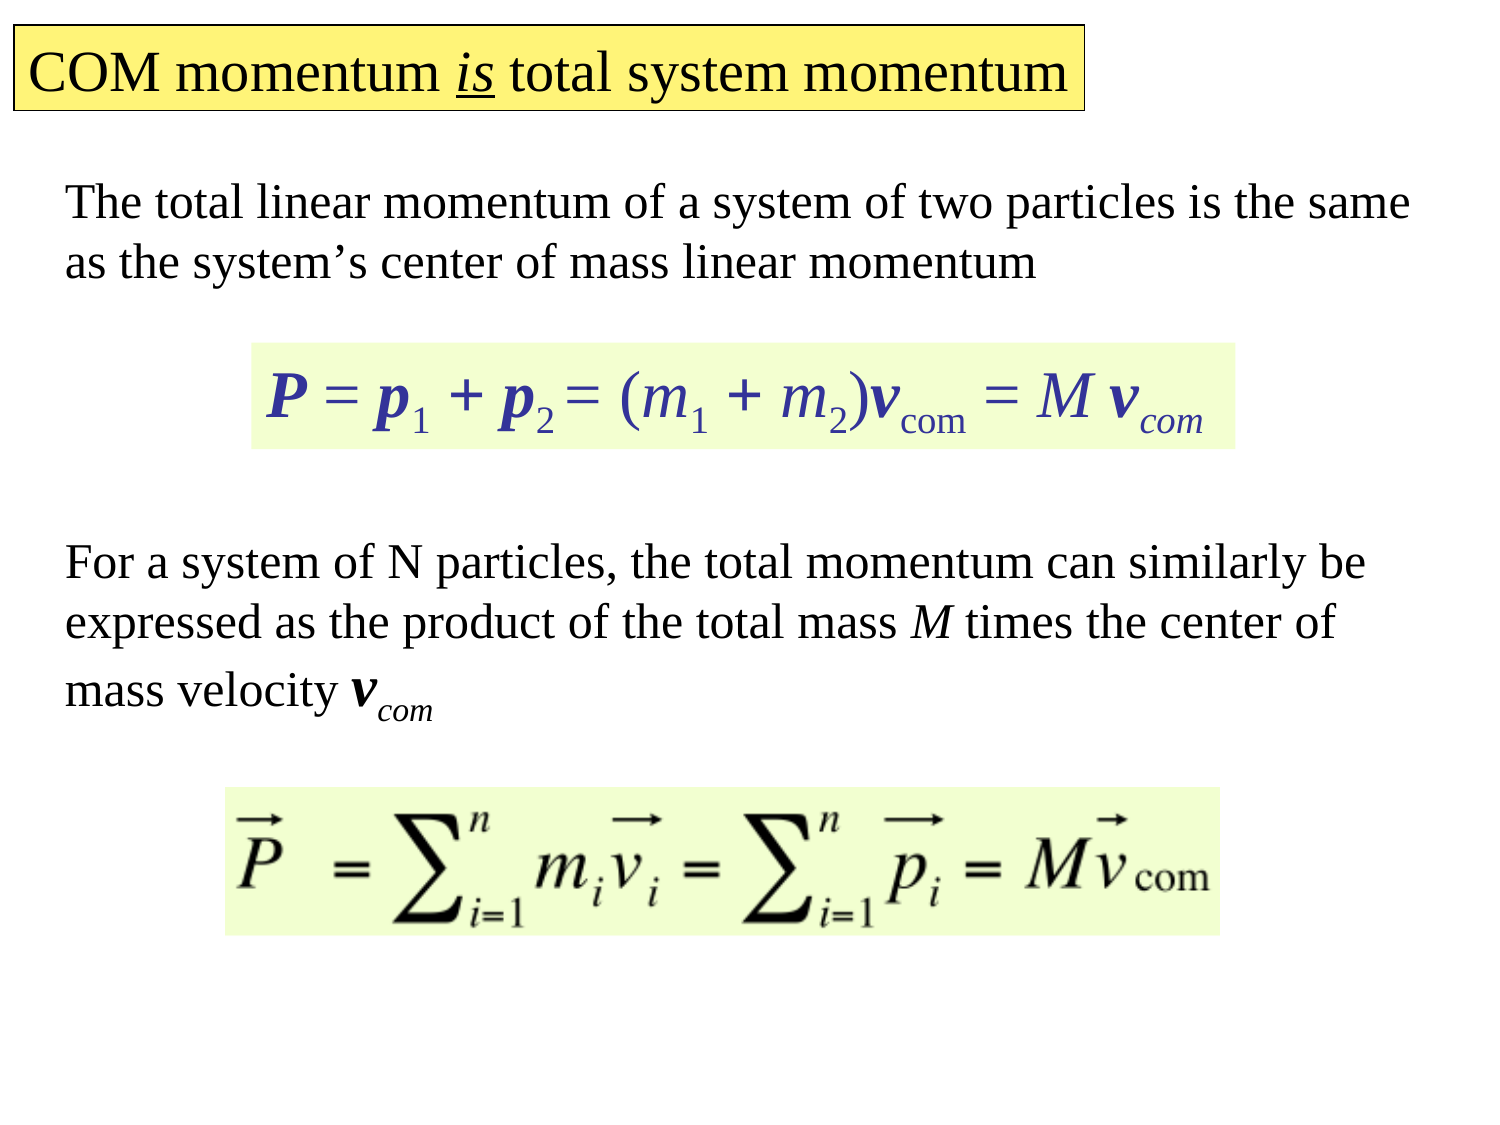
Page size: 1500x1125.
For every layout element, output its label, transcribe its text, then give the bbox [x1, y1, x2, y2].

picture [225, 787, 1220, 938]
text_box The total linear momentum of a system of two particles is the same as the system’s center of mass linear momentum For a system of N particles, the total momentum can similarly be expressed as the product of the total mass M times the center of mass velocity vcom [50, 160, 1450, 736]
text_box P = p1 + p2 = (m1 + m2)vcom = M vcom [251, 342, 1236, 450]
text_box COM momentum is total system momentum [14, 24, 1085, 111]
